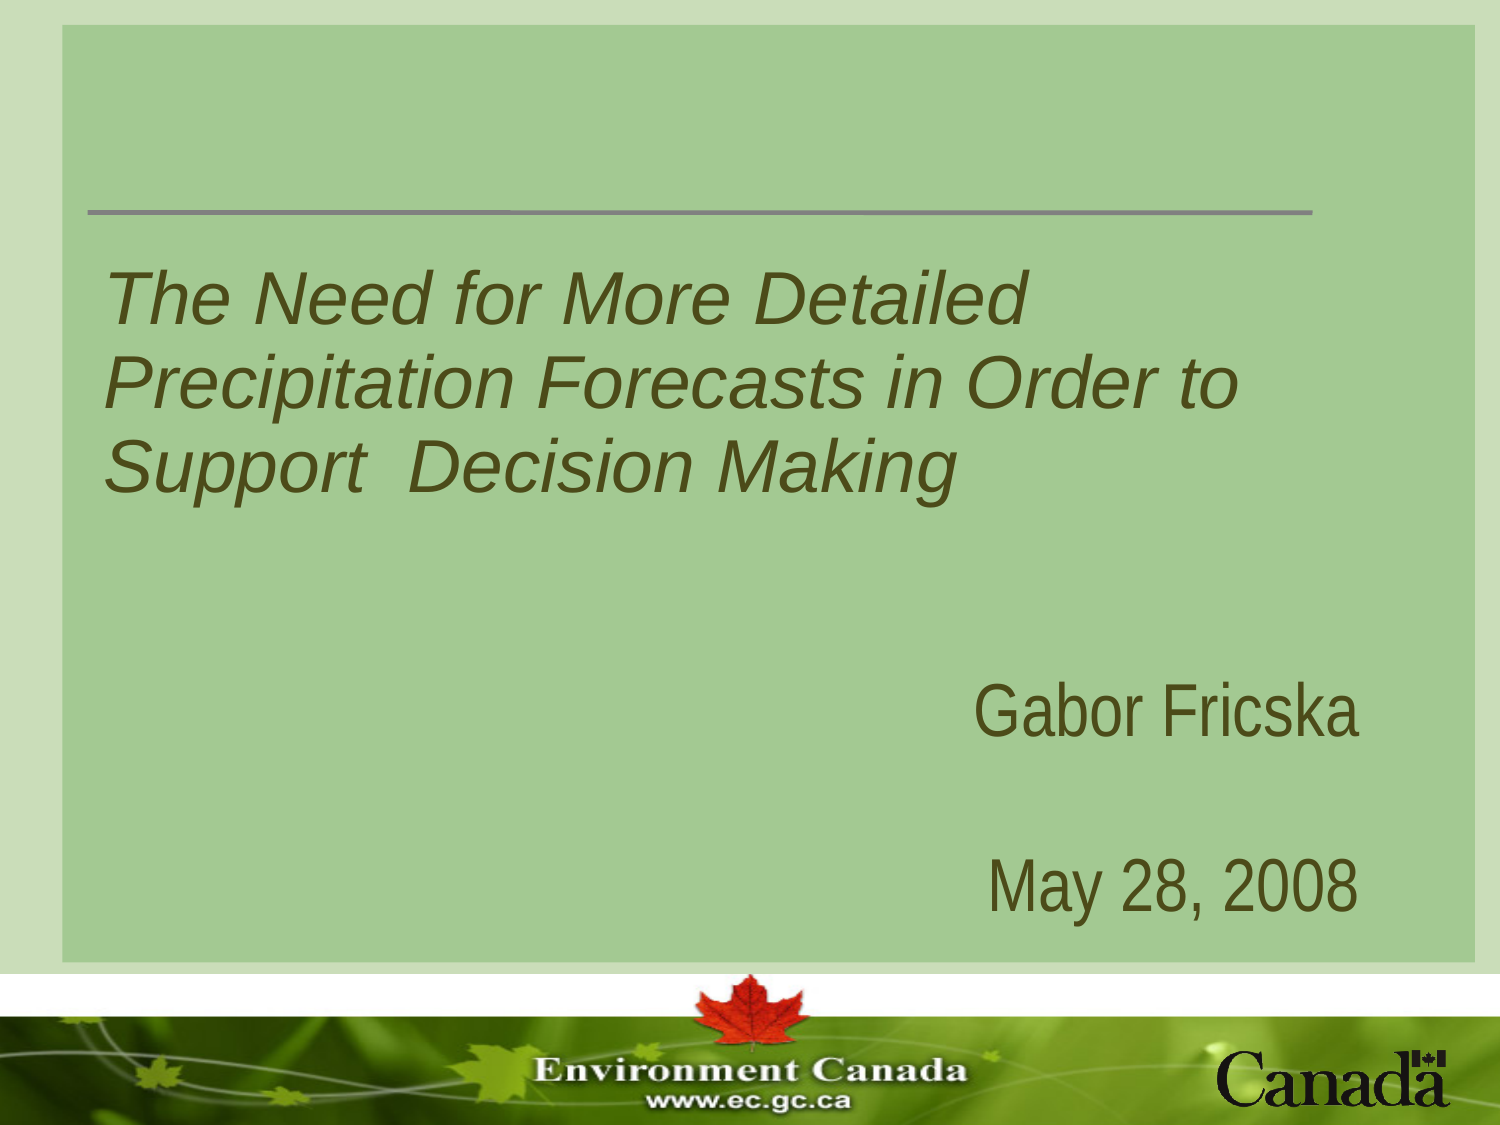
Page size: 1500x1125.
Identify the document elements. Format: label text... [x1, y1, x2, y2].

text_box The Need for More Detailed Precipitation Forecasts in Order to Support Decision Making [88, 240, 1364, 526]
text_box Gabor Fricska May 28, 2008 [324, 586, 1375, 946]
picture [0, 974, 1500, 1125]
